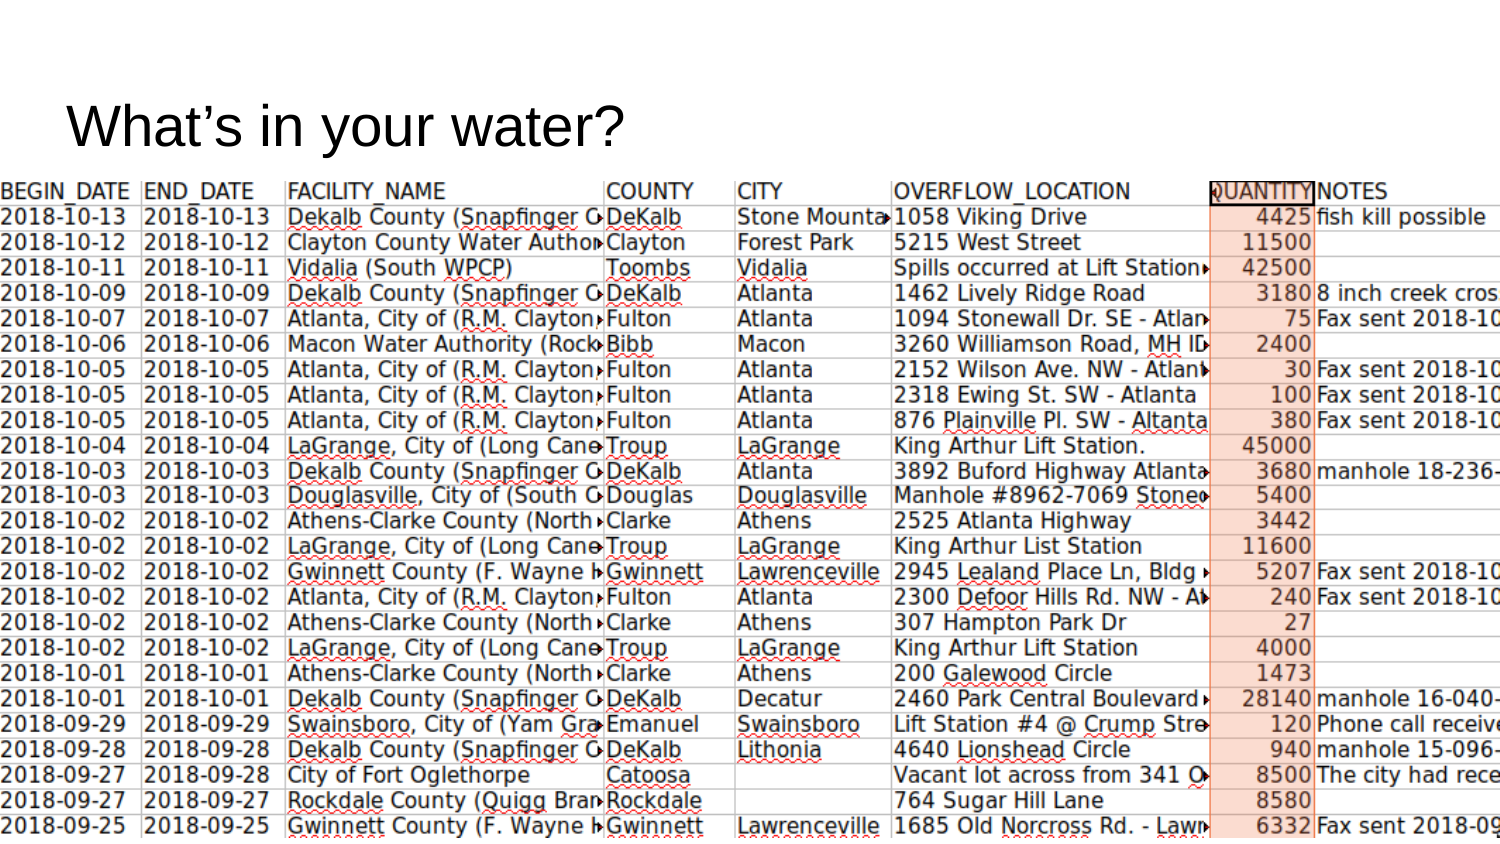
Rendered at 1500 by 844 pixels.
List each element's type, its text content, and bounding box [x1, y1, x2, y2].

picture [0, 181, 1500, 838]
title What’s in your water? [51, 72, 1449, 167]
